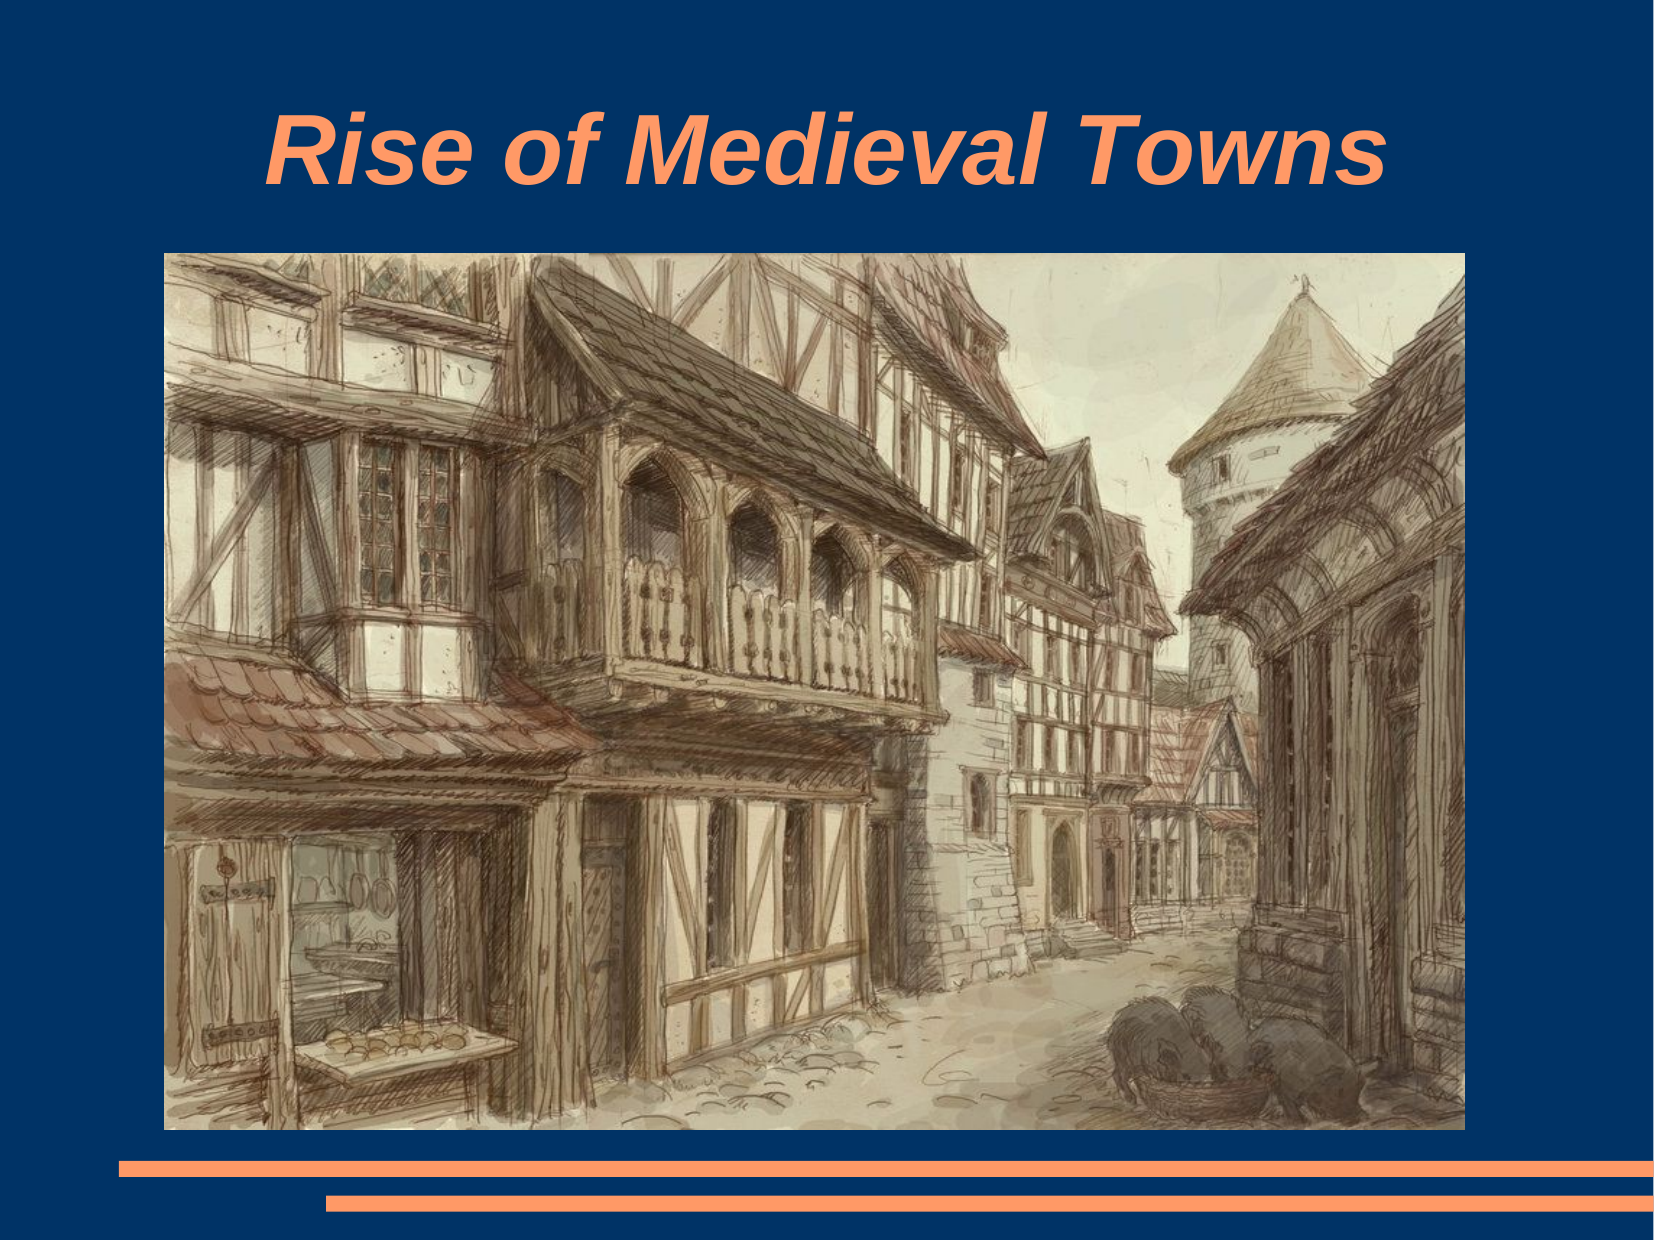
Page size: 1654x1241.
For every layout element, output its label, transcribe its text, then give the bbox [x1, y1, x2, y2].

picture [164, 253, 1465, 1130]
title Rise of Medieval Towns [121, 46, 1534, 254]
